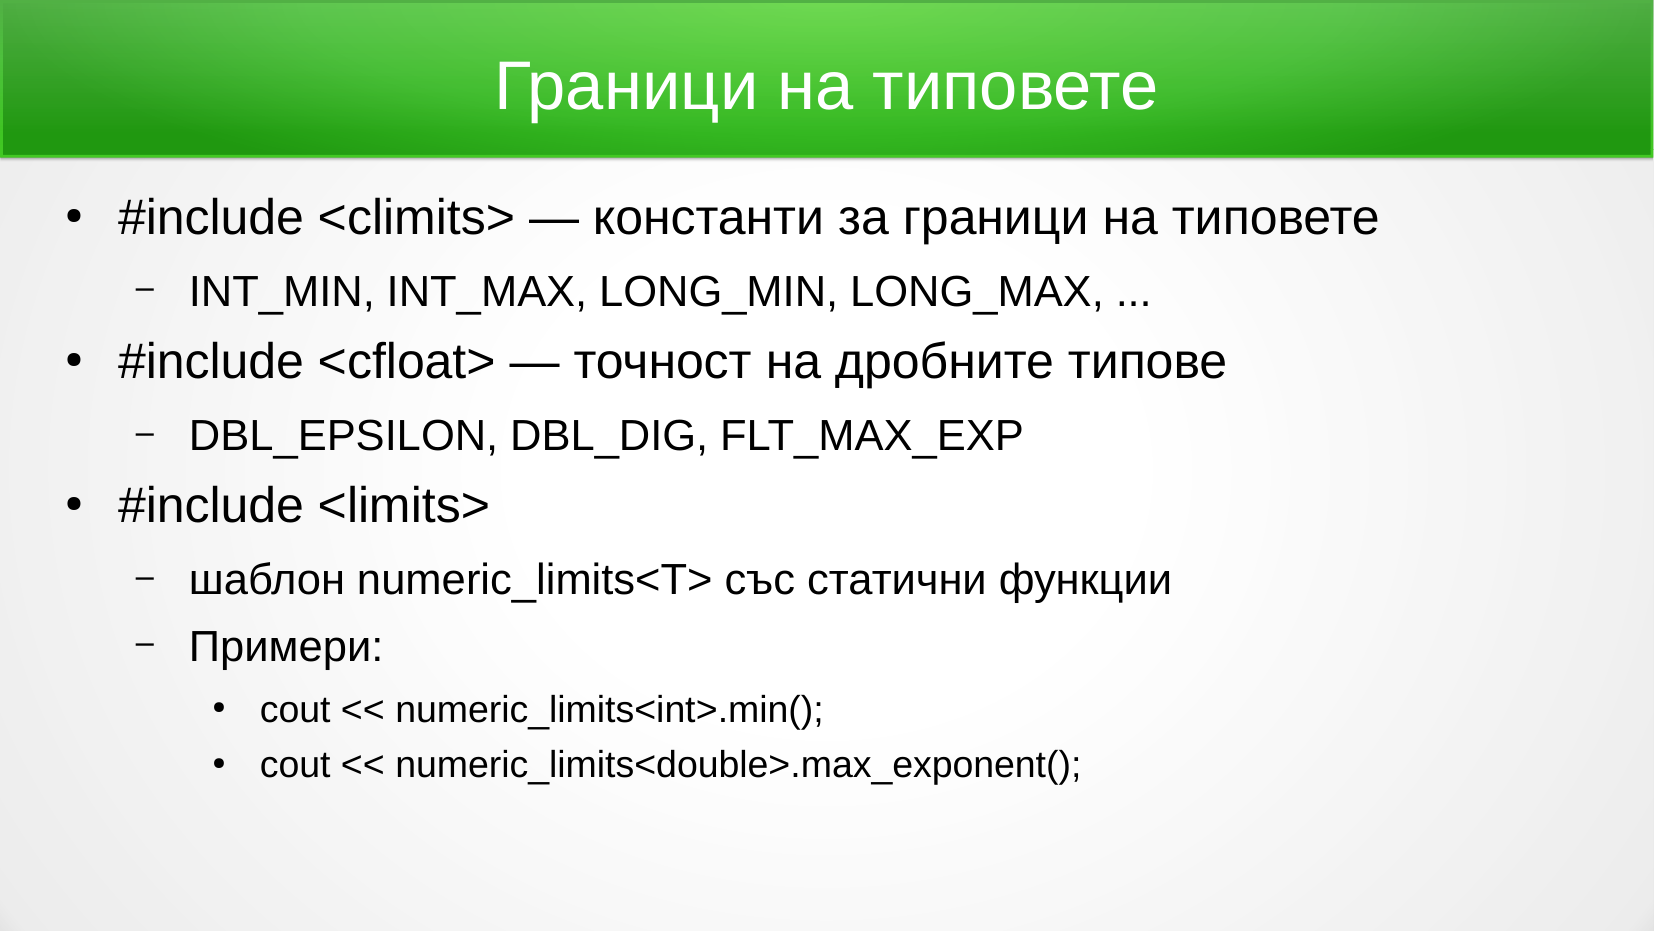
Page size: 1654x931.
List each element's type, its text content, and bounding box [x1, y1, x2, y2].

list #include <climits> — константи за граници на типовете INT_MIN, INT_MAX, LONG_MIN, LONG_MAX, ... #include <cfloat> — точност на дробните типове DBL_EPSILON, DBL_DIG, FLT_MAX_EXP #include <limits> шаблон numeric_limits<T> със статични функции Примери: cout << numeric_limits<int>.min(); cout << numeric_limits<double>.max_exponent(); [47, 188, 1595, 886]
title Граници на типовете [82, 37, 1571, 135]
